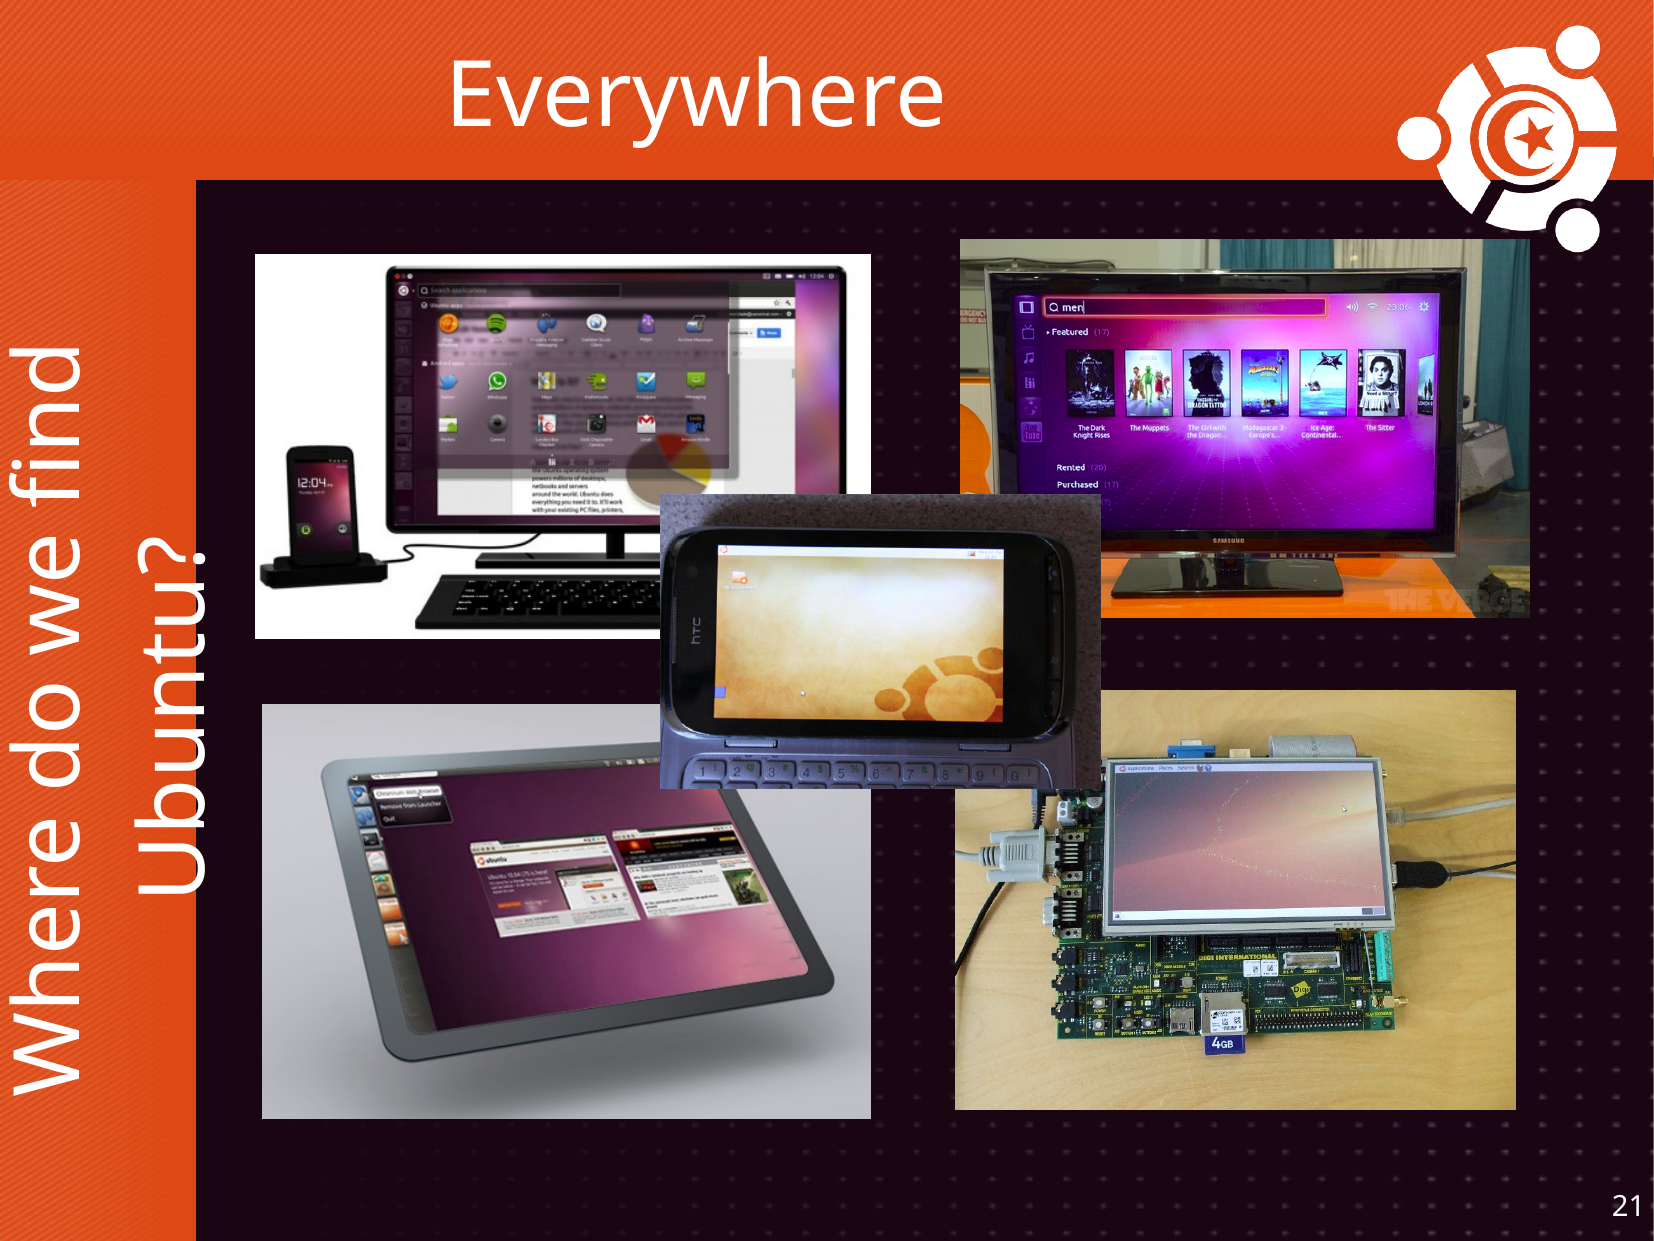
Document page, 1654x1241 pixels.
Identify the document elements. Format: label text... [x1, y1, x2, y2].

title Where do we find Ubuntu? [3, 210, 210, 1229]
picture [0, 0, 1654, 1241]
title Everywhere [0, 2, 1394, 181]
